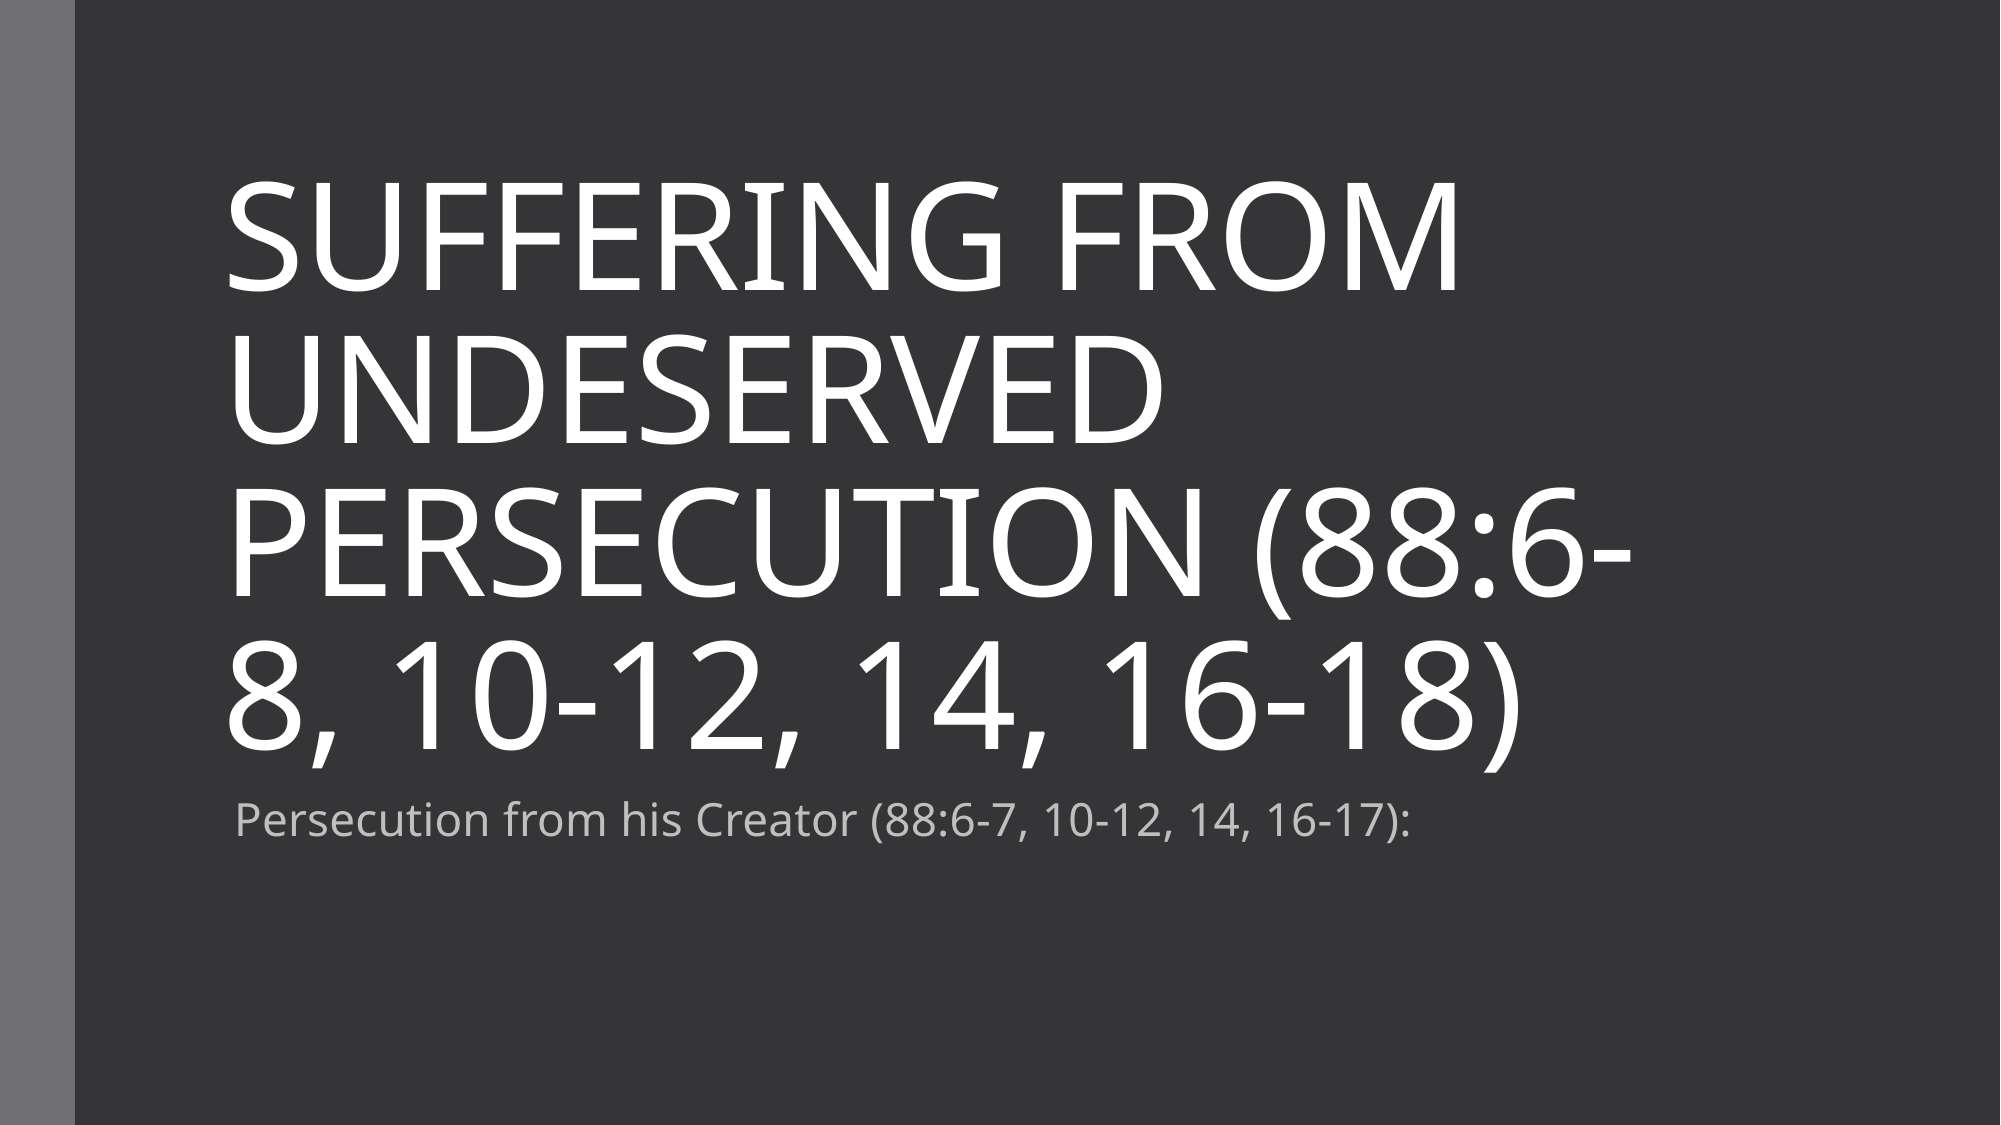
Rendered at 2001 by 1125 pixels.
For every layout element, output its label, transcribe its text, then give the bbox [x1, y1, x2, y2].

title SUFFERING FROM UNDESERVED PERSECUTION (88:6-8, 10-12, 14, 16-18) [206, 124, 1752, 787]
subtitle Persecution from his Creator (88:6-7, 10-12, 14, 16-17): [206, 787, 1752, 1066]
